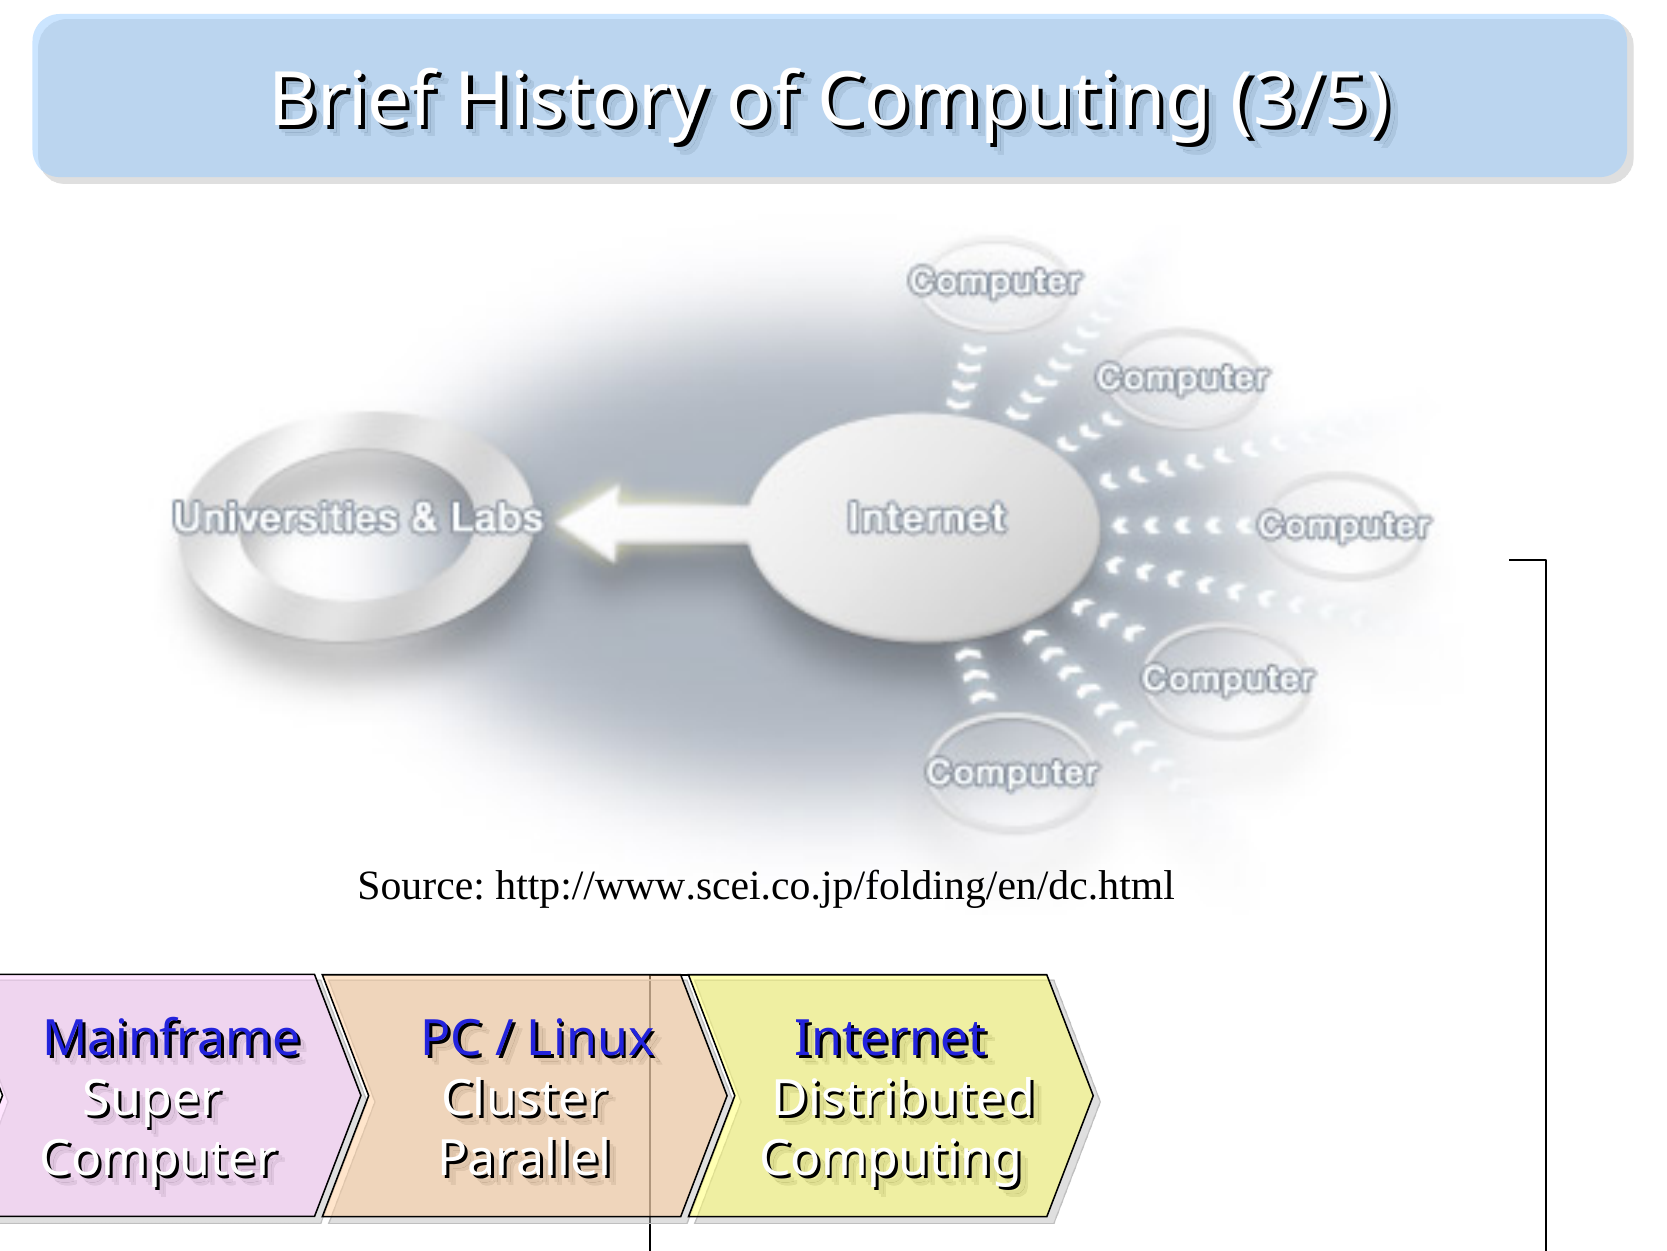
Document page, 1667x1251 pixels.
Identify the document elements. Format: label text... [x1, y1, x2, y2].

picture [148, 205, 1509, 915]
text_box Brief History of Computing (3/5) [32, 13, 1628, 178]
text_box Source: http://www.scei.co.jp/folding/en/dc.html [342, 850, 1377, 916]
text_box Internet Distributed Computing [688, 974, 1094, 1217]
text_box PC / Linux Cluster Parallel [322, 974, 728, 1217]
text_box Mainframe Super Computer [0, 974, 361, 1217]
